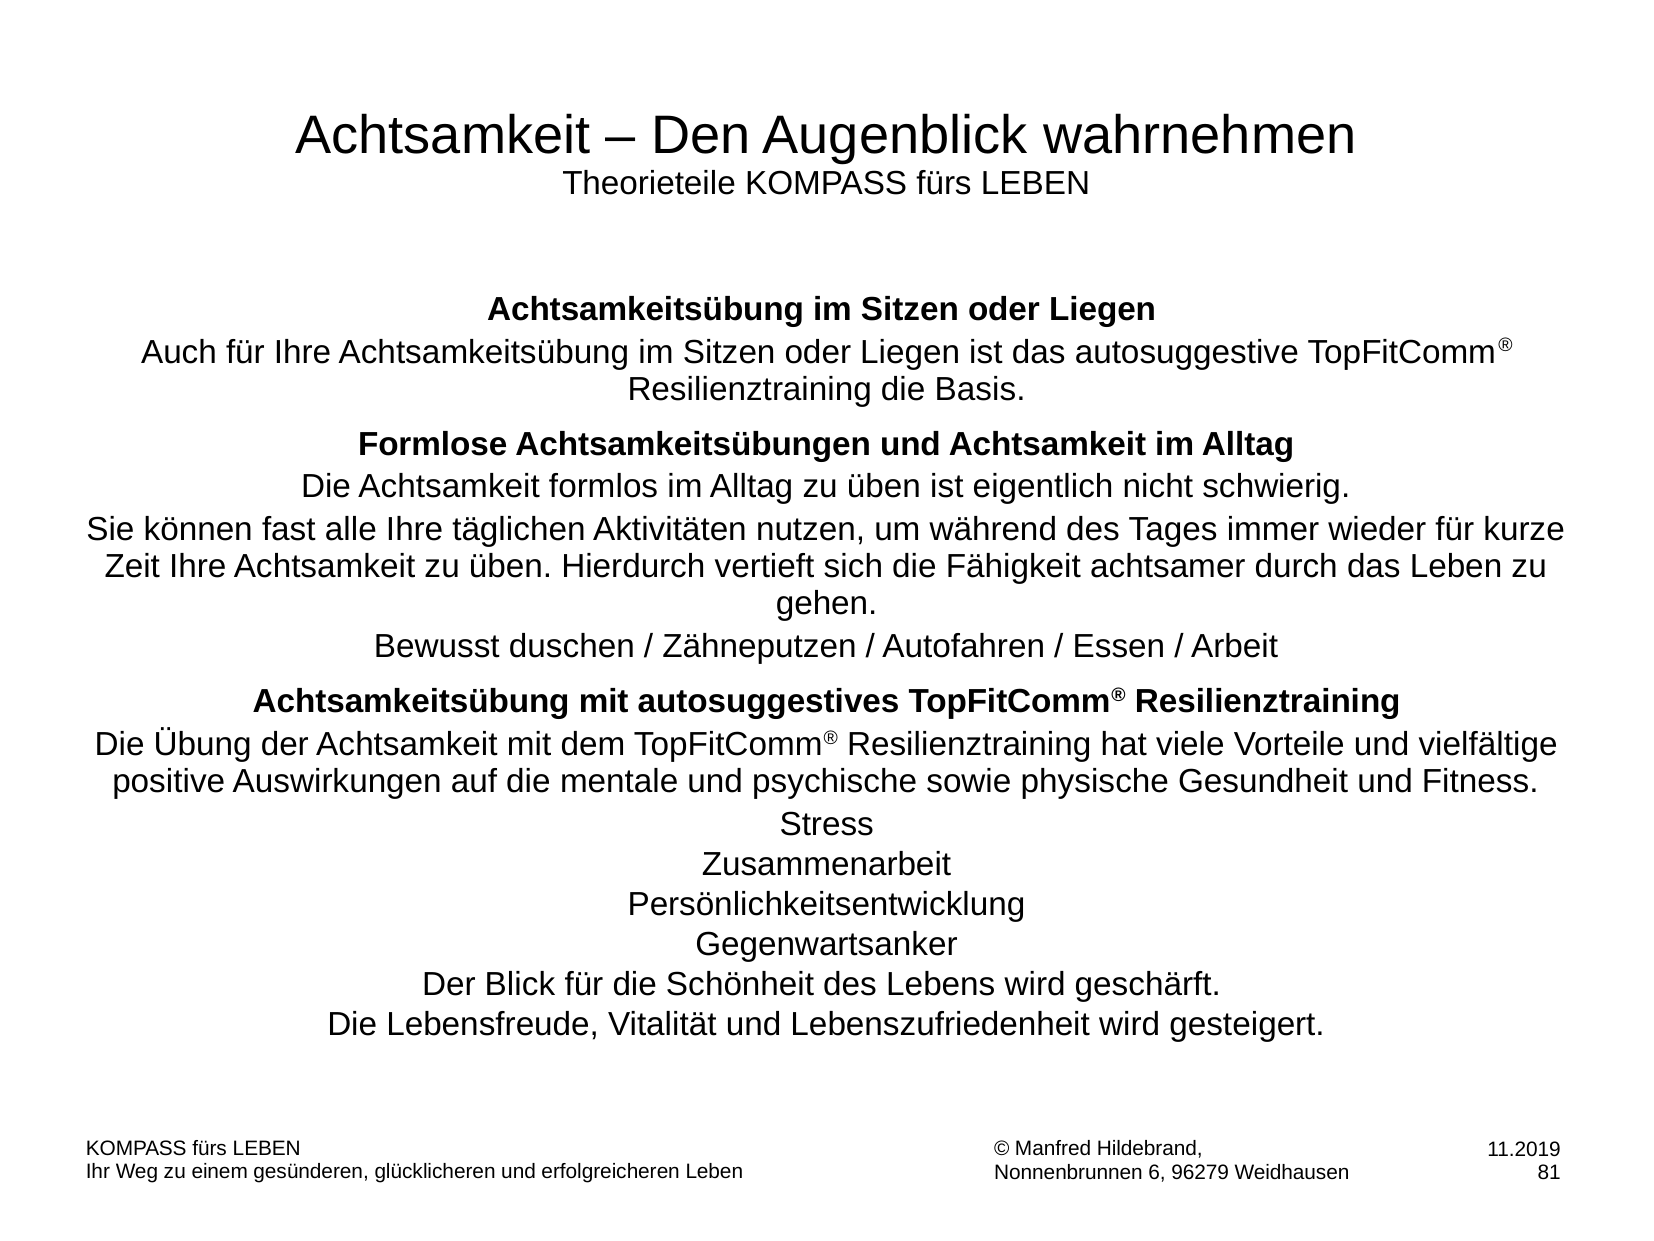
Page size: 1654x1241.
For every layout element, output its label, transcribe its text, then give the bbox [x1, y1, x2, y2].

text_box © Manfred Hildebrand, Nonnenbrunnen 6, 96279 Weidhausen [979, 1118, 1389, 1203]
text_box 11.2019 81 [1405, 1118, 1576, 1203]
list Achtsamkeitsübung im Sitzen oder Liegen Auch für Ihre Achtsamkeitsübung im Sitzen oder Liegen ist das autosuggestive TopFitComm® Resilienztraining die Basis. Formlose Achtsamkeitsübungen und Achtsamkeit im Alltag Die Achtsamkeit formlos im Alltag zu üben ist eigentlich nicht schwierig. Sie können fast alle Ihre täglichen Aktivitäten nutzen, um während des Tages immer wieder für kurze Zeit Ihre Achtsamkeit zu üben. Hierdurch vertieft sich die Fähigkeit achtsamer durch das Leben zu gehen. Bewusst duschen / Zähneputzen / Autofahren / Essen / Arbeit Achtsamkeitsübung mit autosuggestives TopFitComm® Resilienztraining Die Übung der Achtsamkeit mit dem TopFitComm® Resilienztraining hat viele Vorteile und vielfältige positive Auswirkungen auf die mentale und psychische sowie physische Gesundheit und Fitness. Stress Zusammenarbeit Persönlichkeitsentwicklung Gegenwartsanker Der Blick für die Schönheit des Lebens wird geschärft. Die Lebensfreude, Vitalität und Lebenszufriedenheit wird gesteigert. [82, 290, 1571, 1109]
text_box KOMPASS fürs LEBEN Ihr Weg zu einem gesünderen, glücklicheren und erfolgreicheren Leben [70, 1118, 964, 1202]
title Achtsamkeit – Den Augenblick wahrnehmen Theorieteile KOMPASS fürs LEBEN [82, 49, 1571, 257]
